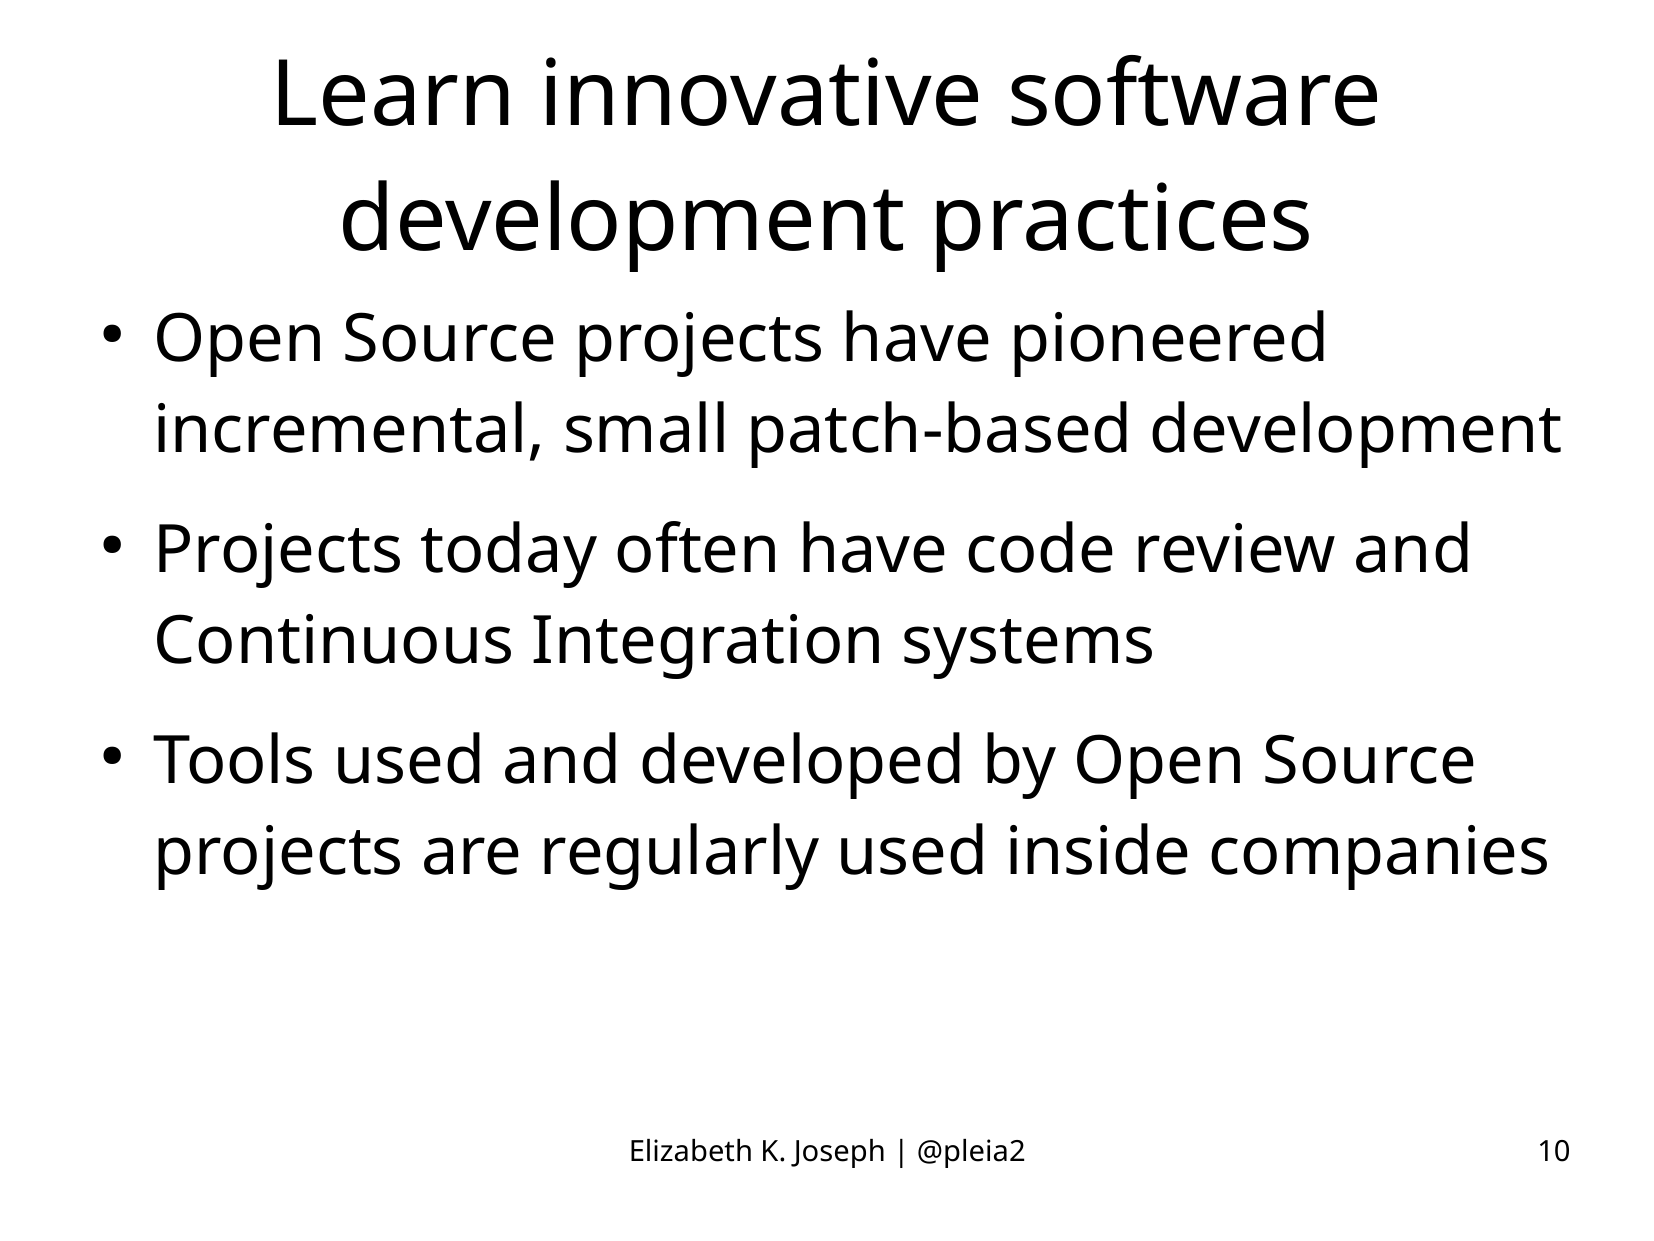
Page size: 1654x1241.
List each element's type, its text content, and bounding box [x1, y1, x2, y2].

list Open Source projects have pioneered incremental, small patch-based development Projects today often have code review and Continuous Integration systems Tools used and developed by Open Source projects are regularly used inside companies [82, 290, 1571, 1010]
title Learn innovative software development practices [82, 49, 1571, 257]
